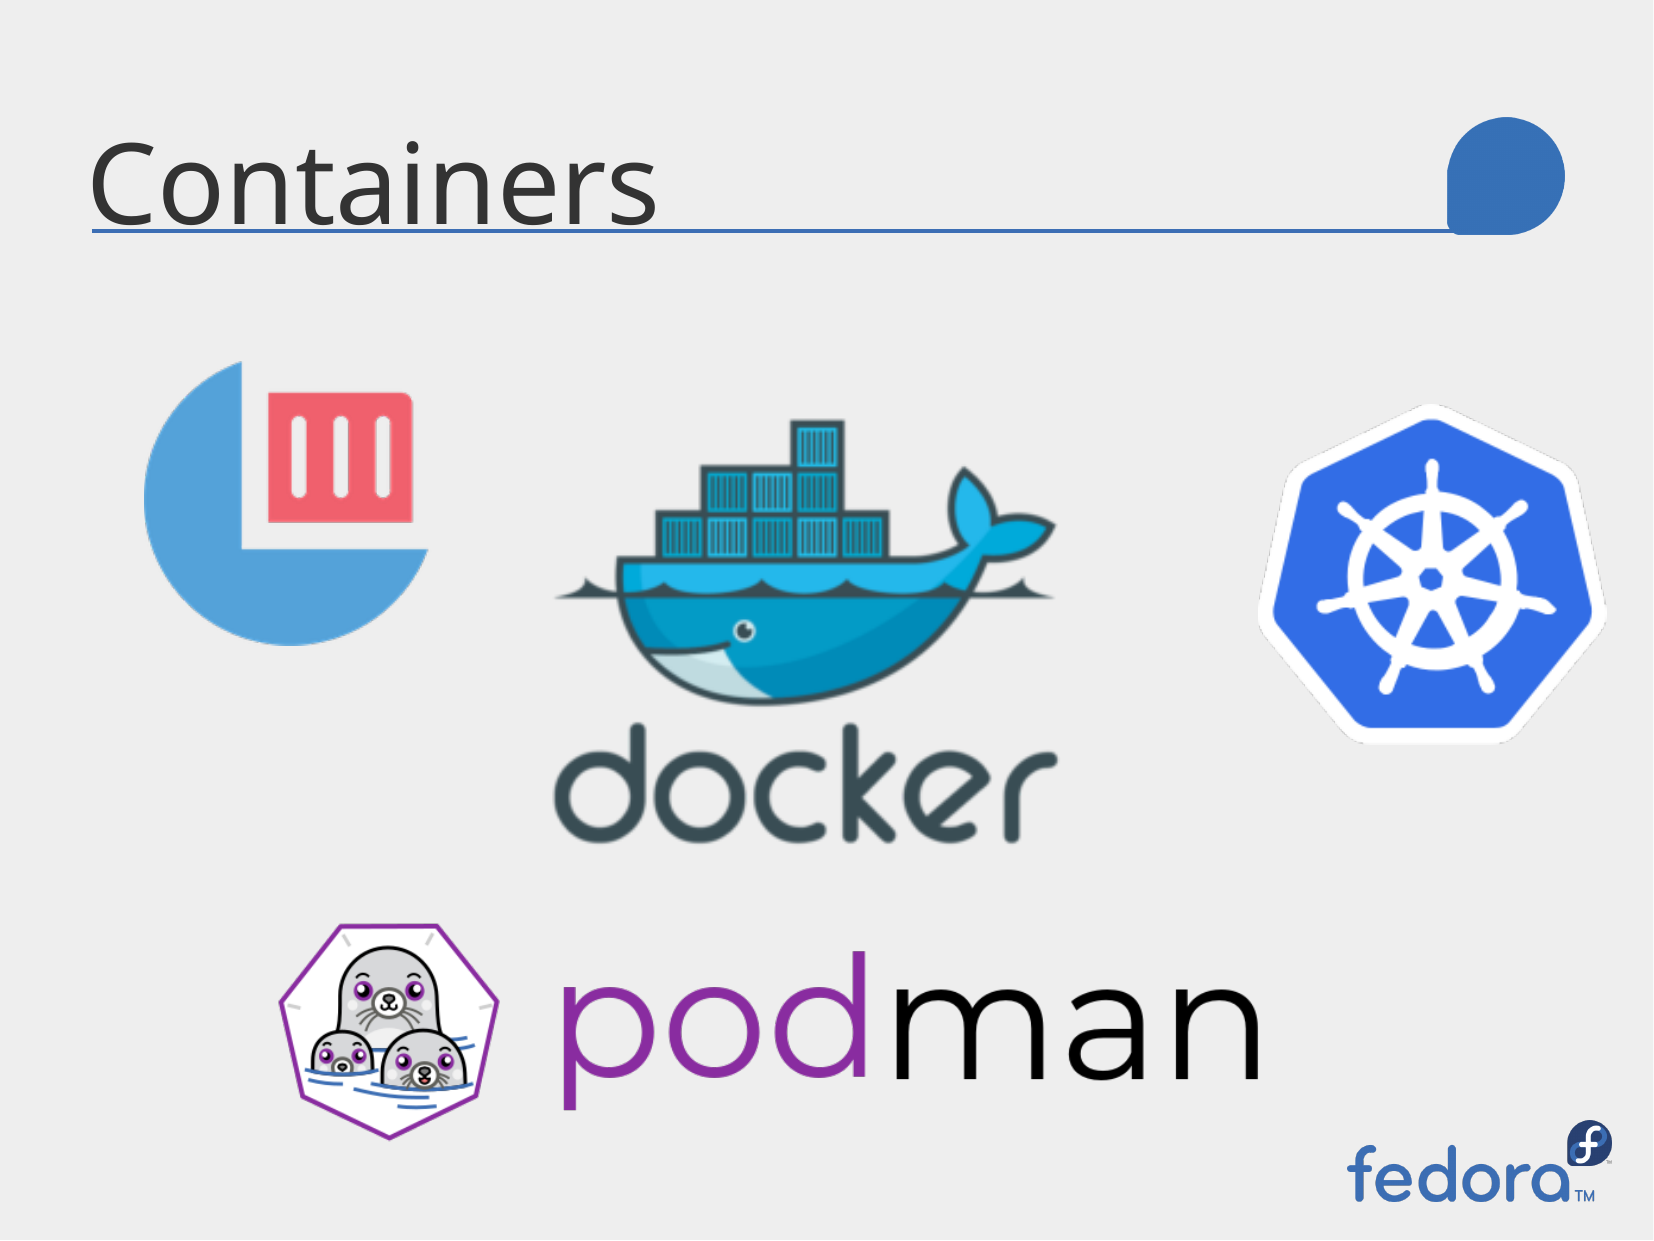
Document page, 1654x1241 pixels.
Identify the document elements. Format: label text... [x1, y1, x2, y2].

picture [255, 328, 1283, 1164]
picture [1258, 404, 1607, 745]
picture [1347, 1120, 1612, 1202]
picture [144, 360, 435, 646]
title Containers [86, 111, 1575, 250]
